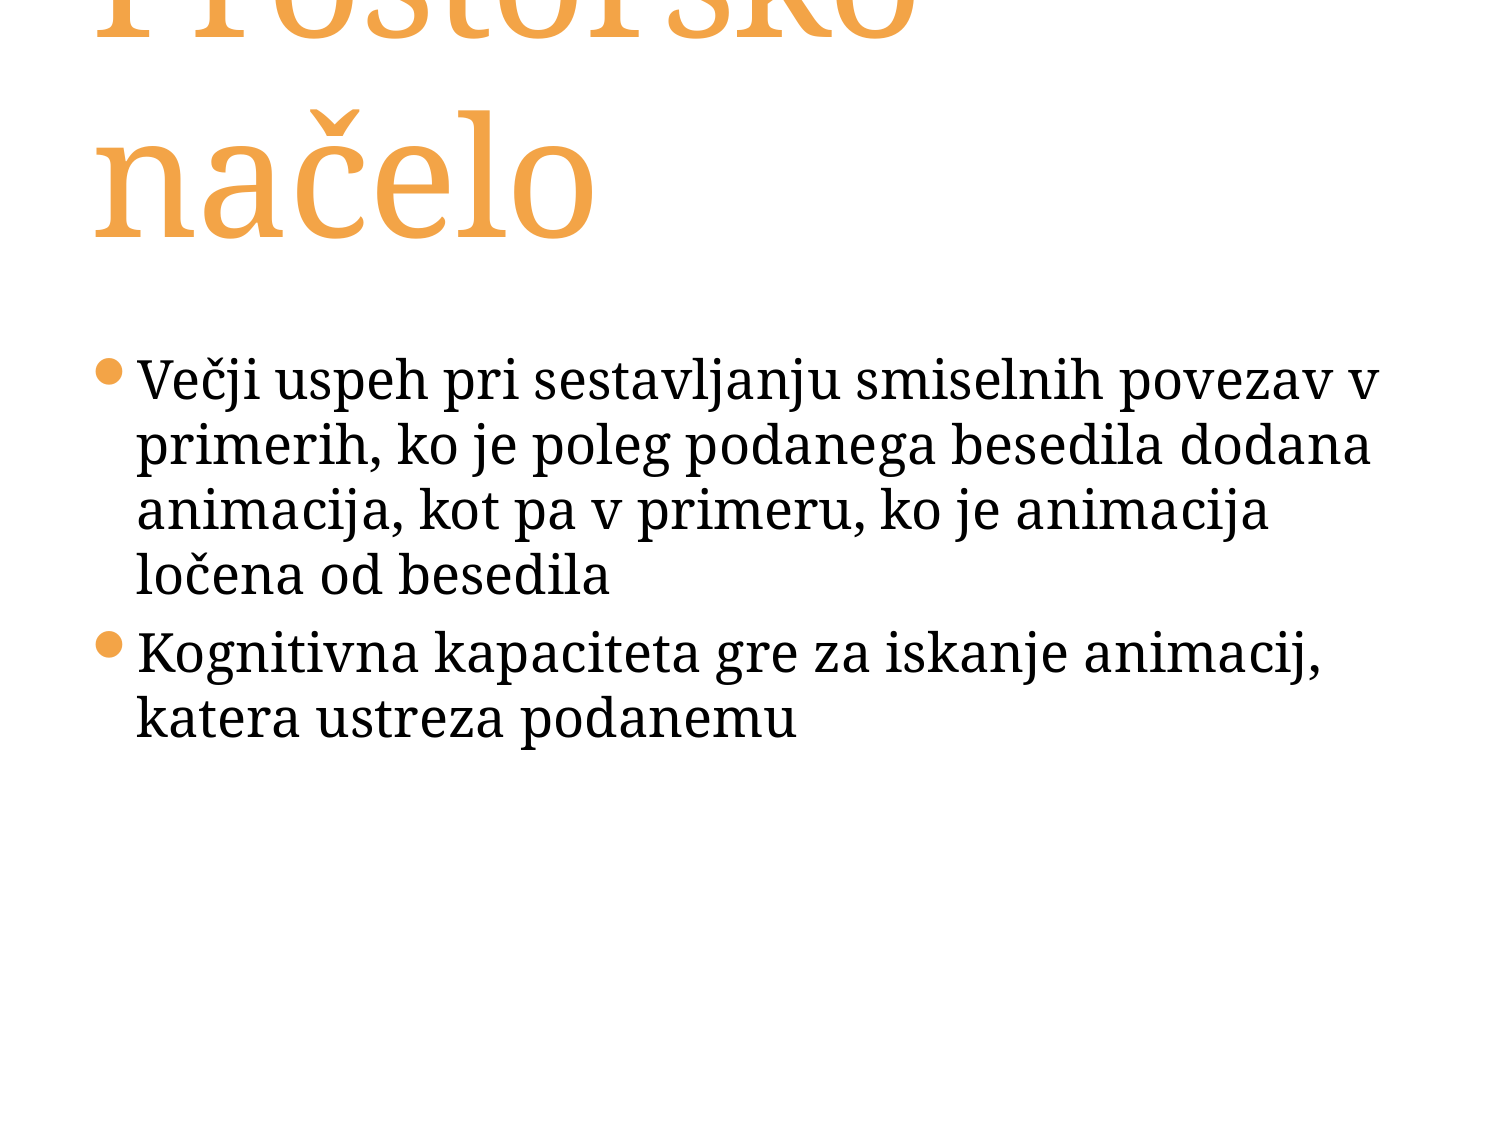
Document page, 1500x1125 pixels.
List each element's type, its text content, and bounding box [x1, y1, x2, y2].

title Prostorsko načelo [76, 78, 1427, 279]
list Večji uspeh pri sestavljanju smiselnih povezav v primerih, ko je poleg podanega besedila dodana animacija, kot pa v primeru, ko je animacija ločena od besedila Kognitivna kapaciteta gre za iskanje animacij, katera ustreza podanemu besedilu [76, 338, 1427, 953]
